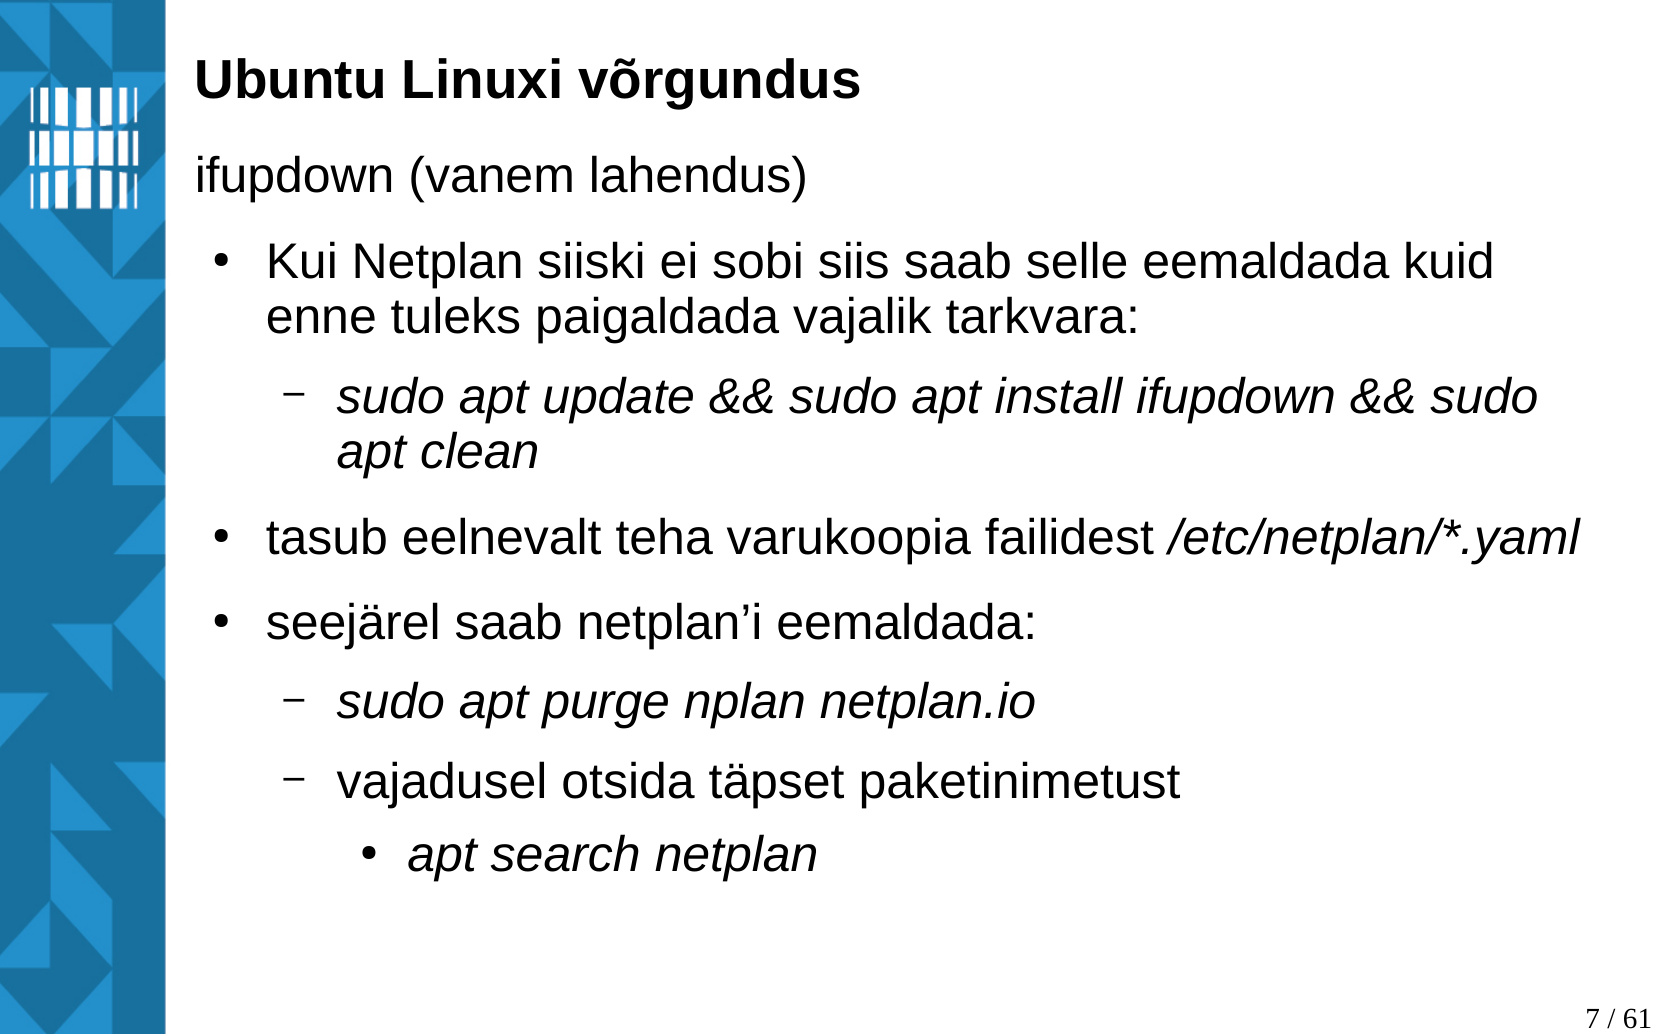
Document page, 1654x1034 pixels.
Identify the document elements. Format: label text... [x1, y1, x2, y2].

title Ubuntu Linuxi võrgundus [194, 28, 1547, 131]
list ifupdown (vanem lahendus) Kui Netplan siiski ei sobi siis saab selle eemaldada kuid enne tuleks paigaldada vajalik tarkvara: sudo apt update && sudo apt install ifupdown && sudo apt clean tasub eelnevalt teha varukoopia failidest /etc/netplan/*.yaml seejärel saab netplan’i eemaldada: sudo apt purge nplan netplan.io vajadusel otsida täpset paketinimetust apt search netplan [194, 147, 1595, 975]
